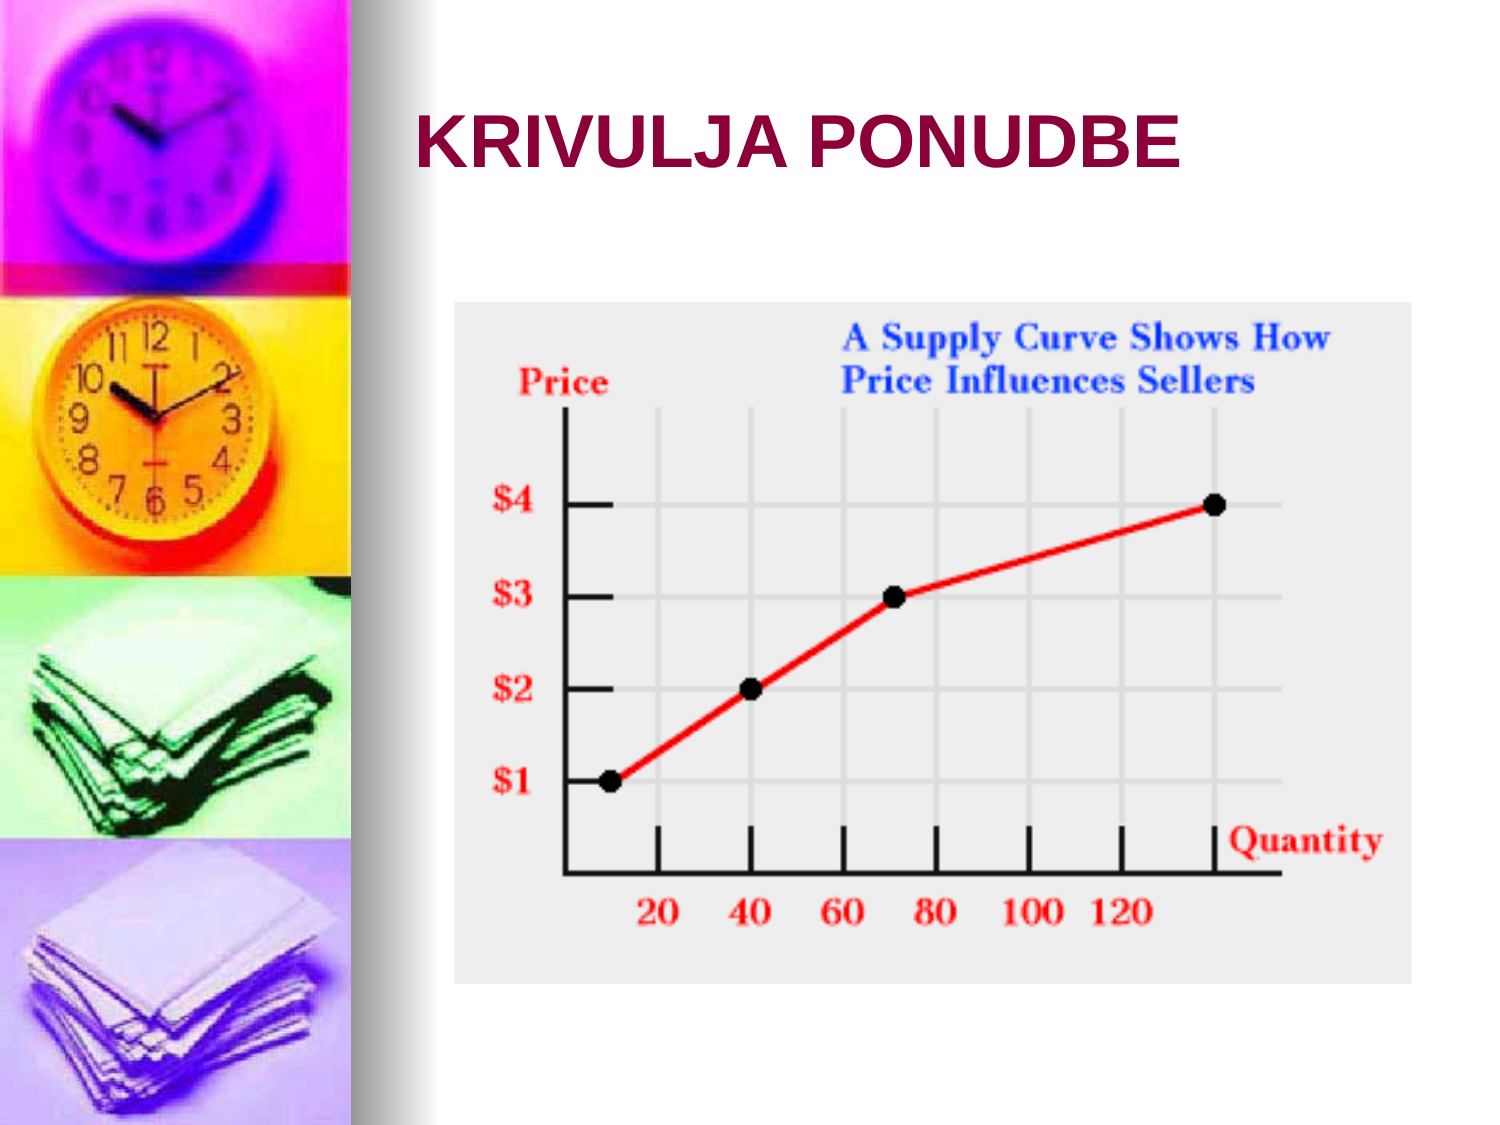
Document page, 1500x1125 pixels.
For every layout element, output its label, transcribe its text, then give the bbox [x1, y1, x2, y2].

title KRIVULJA PONUDBE [399, 37, 1450, 238]
picture [454, 302, 1412, 984]
picture [0, 0, 351, 1125]
